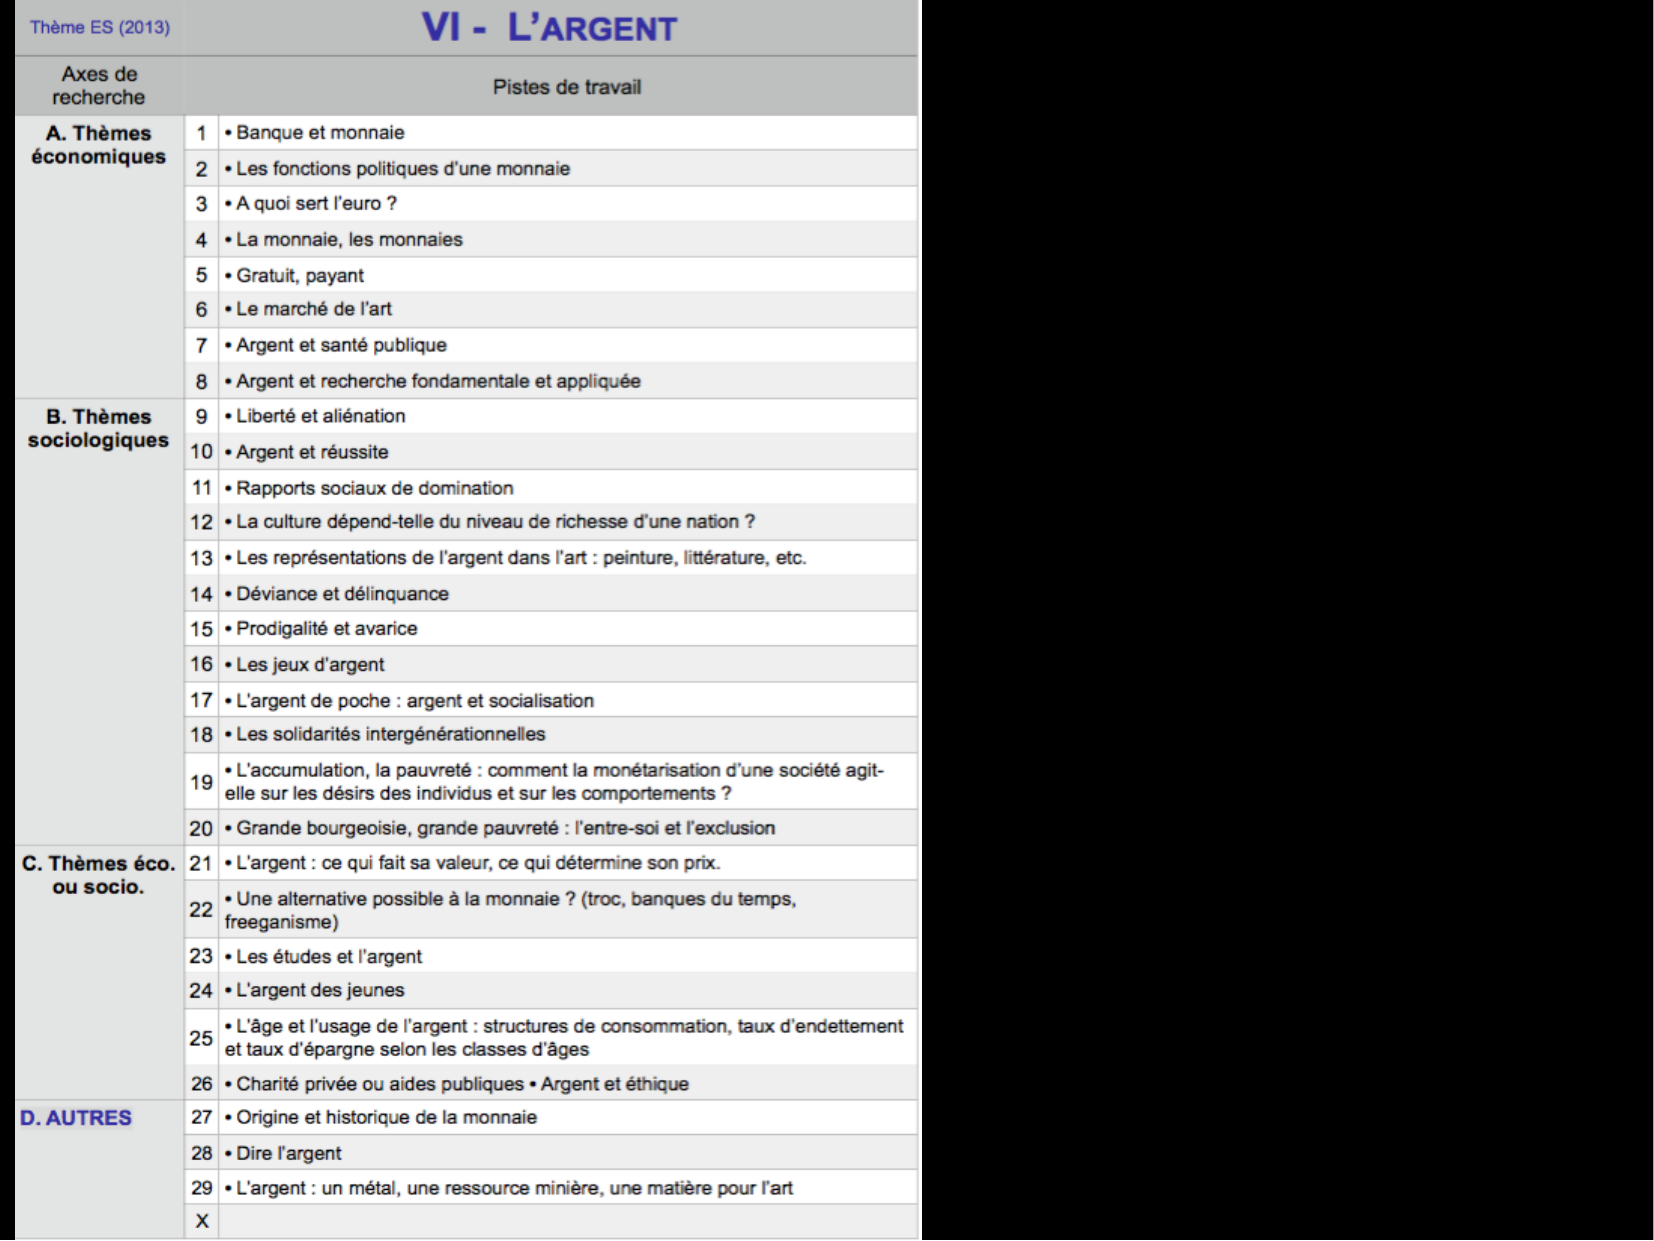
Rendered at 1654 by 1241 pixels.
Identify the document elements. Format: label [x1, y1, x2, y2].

picture [15, 0, 922, 1241]
